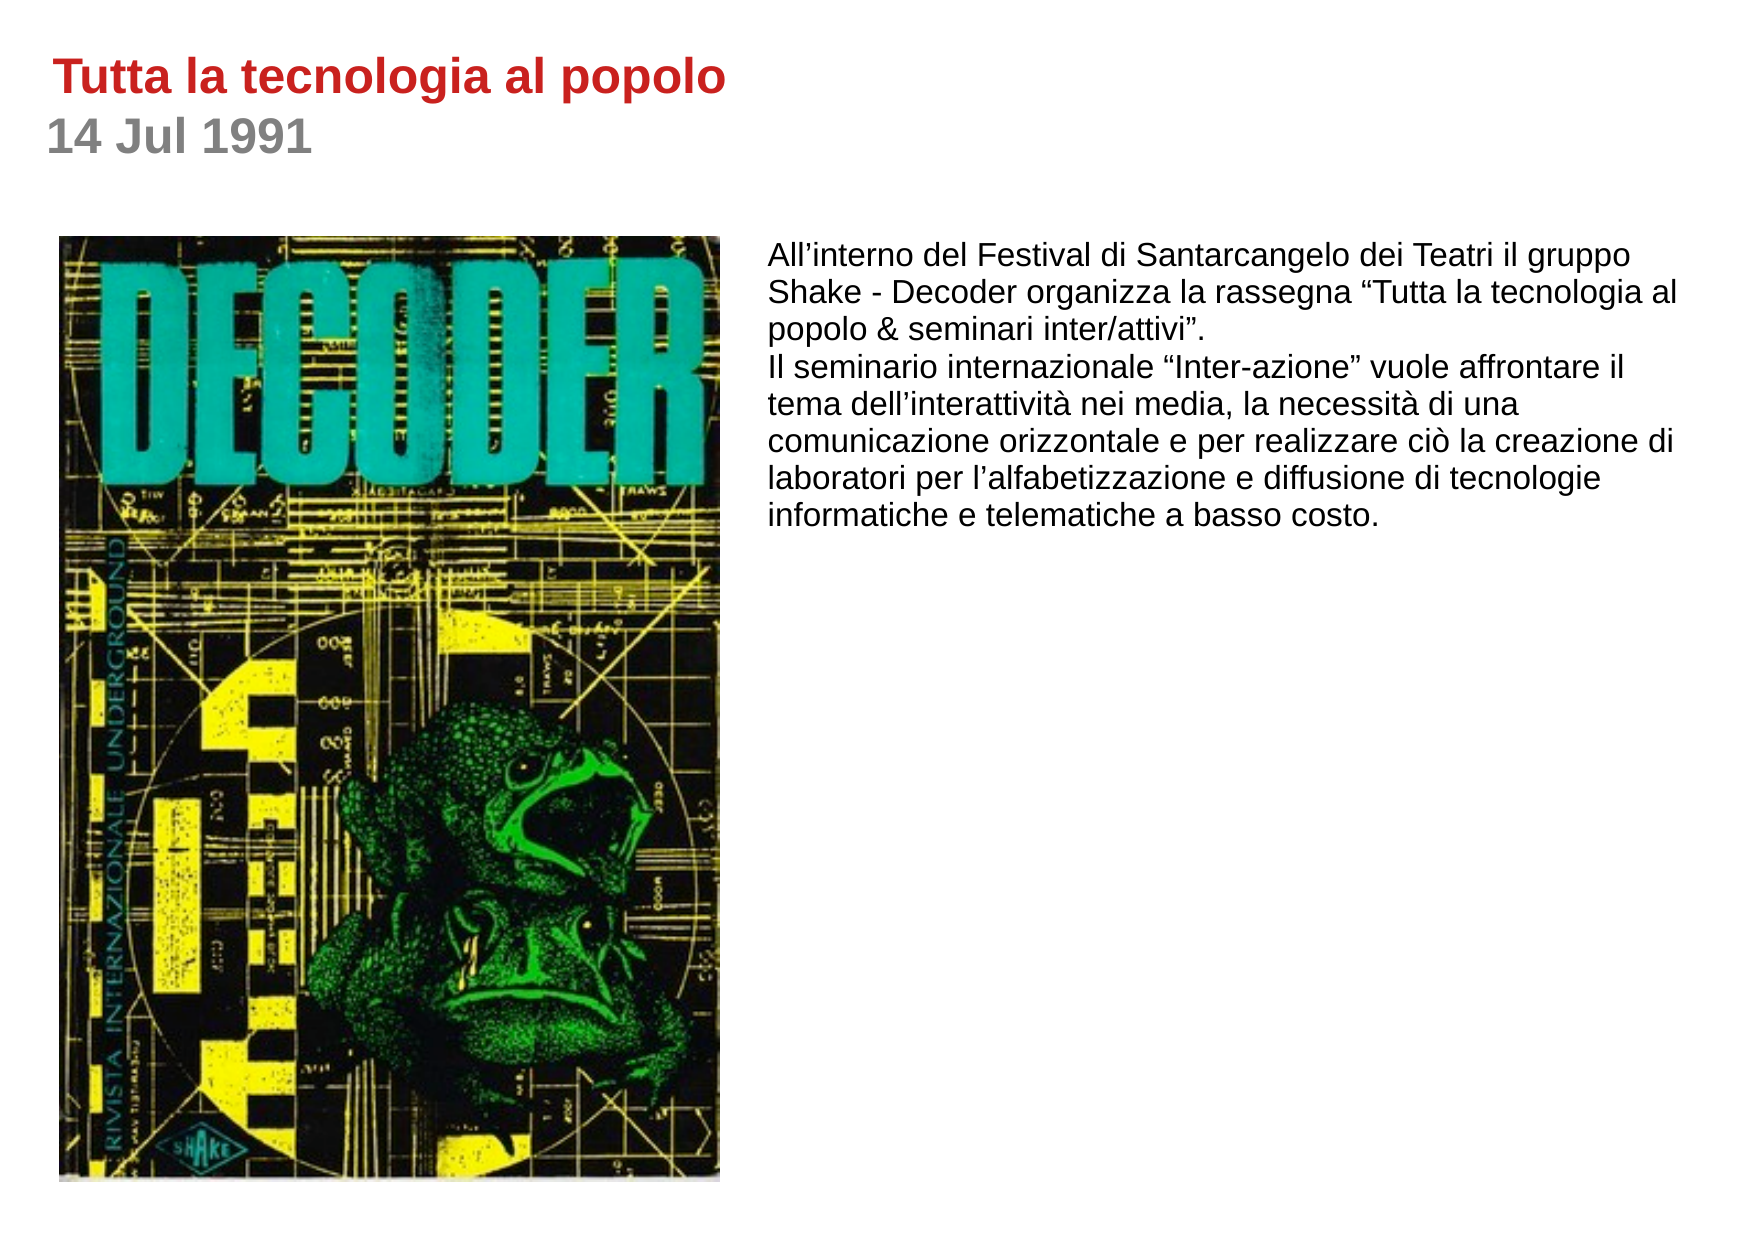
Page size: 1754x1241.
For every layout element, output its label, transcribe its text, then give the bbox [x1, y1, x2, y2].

picture [59, 236, 720, 1182]
title Tutta la tecnologia al popolo [52, 39, 1713, 114]
text_box 14 Jul 1991 [31, 101, 627, 178]
subtitle All’interno del Festival di Santarcangelo dei Teatri il gruppo Shake - Decoder organizza la rassegna “Tutta la tecnologia al popolo & seminari inter/attivi”. Il seminario internazionale “Inter-azione” vuole affrontare il tema dell’interattività nei media, la necessità di una comunicazione orizzontale e per realizzare ciò la creazione di laboratori per l’alfabetizzazione e diffusione di tecnologie informatiche e telematiche a basso costo. [767, 236, 1692, 1182]
